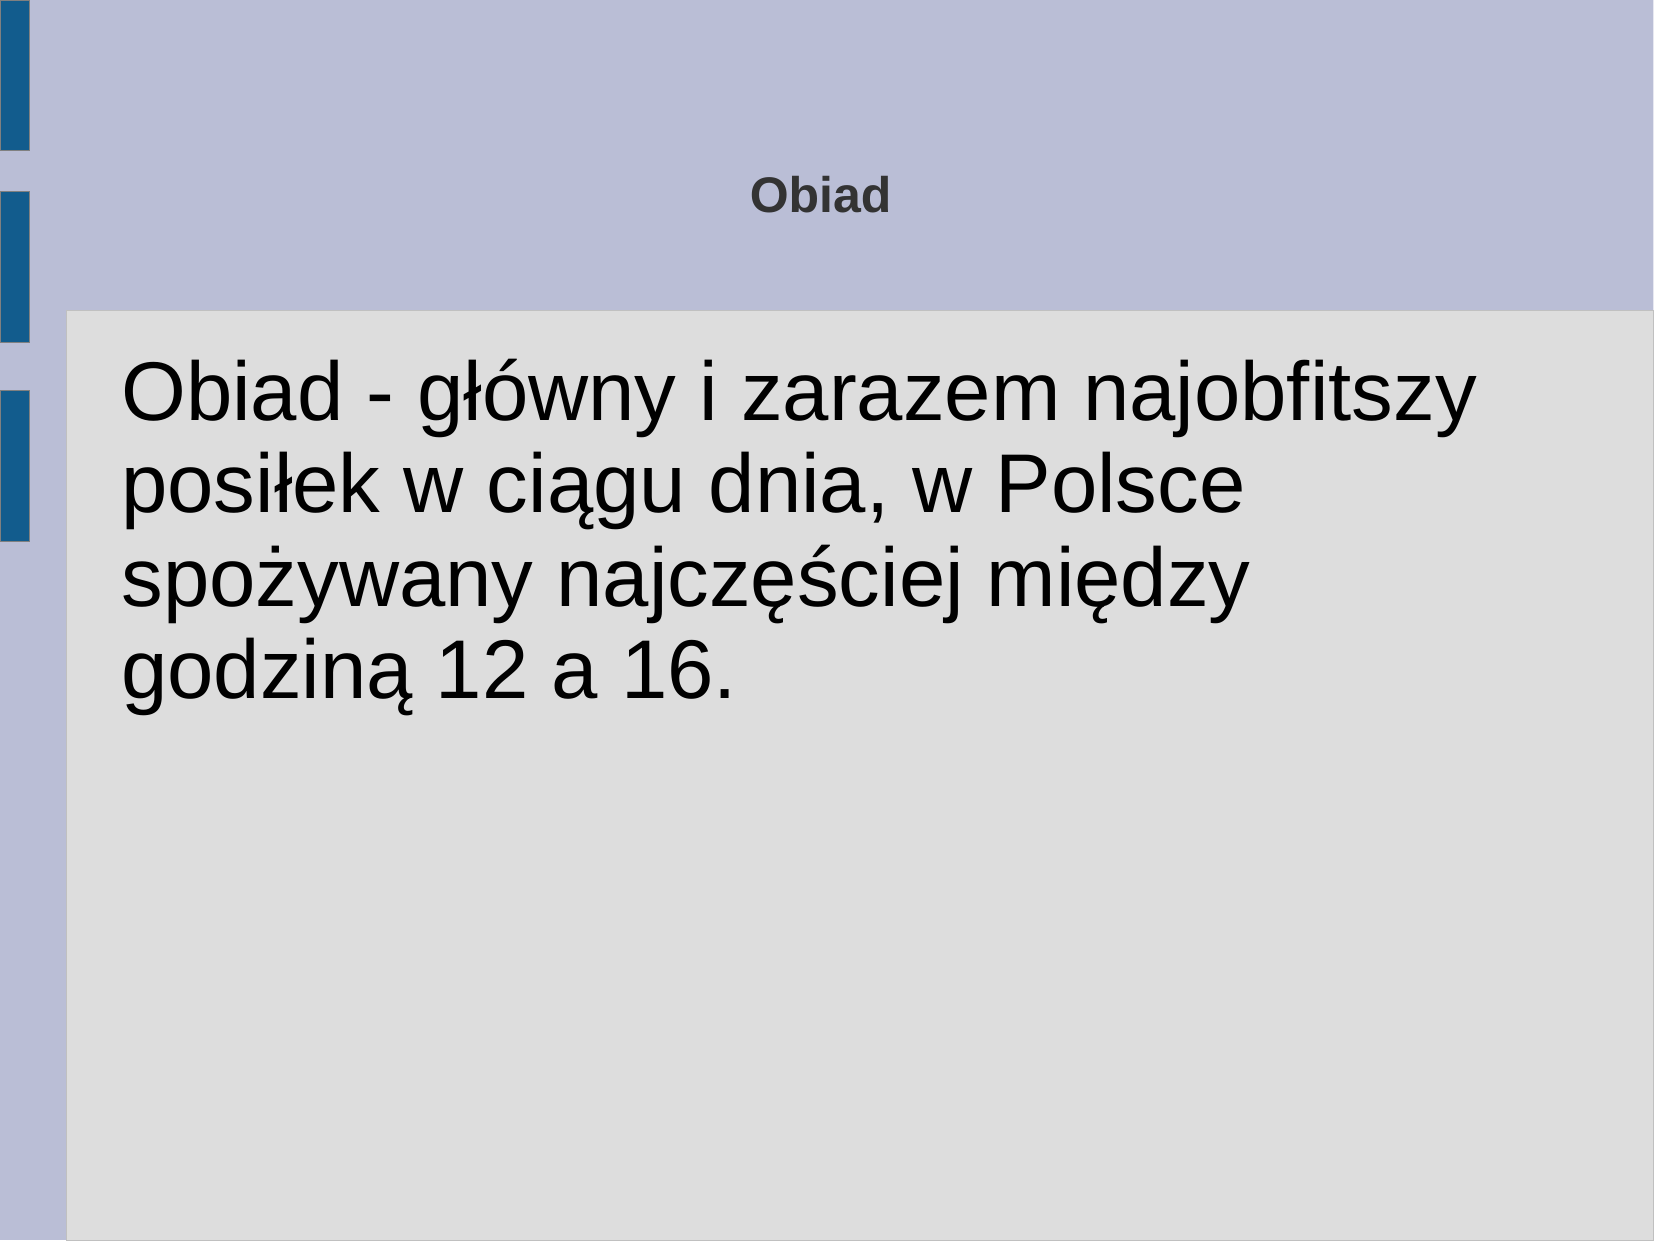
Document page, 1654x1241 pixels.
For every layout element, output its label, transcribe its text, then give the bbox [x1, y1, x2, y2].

title Obiad [121, 91, 1534, 299]
list Obiad - główny i zarazem najobfitszy posiłek w ciągu dnia, w Polsce spożywany najczęściej między godziną 12 a 16. [121, 344, 1534, 1127]
